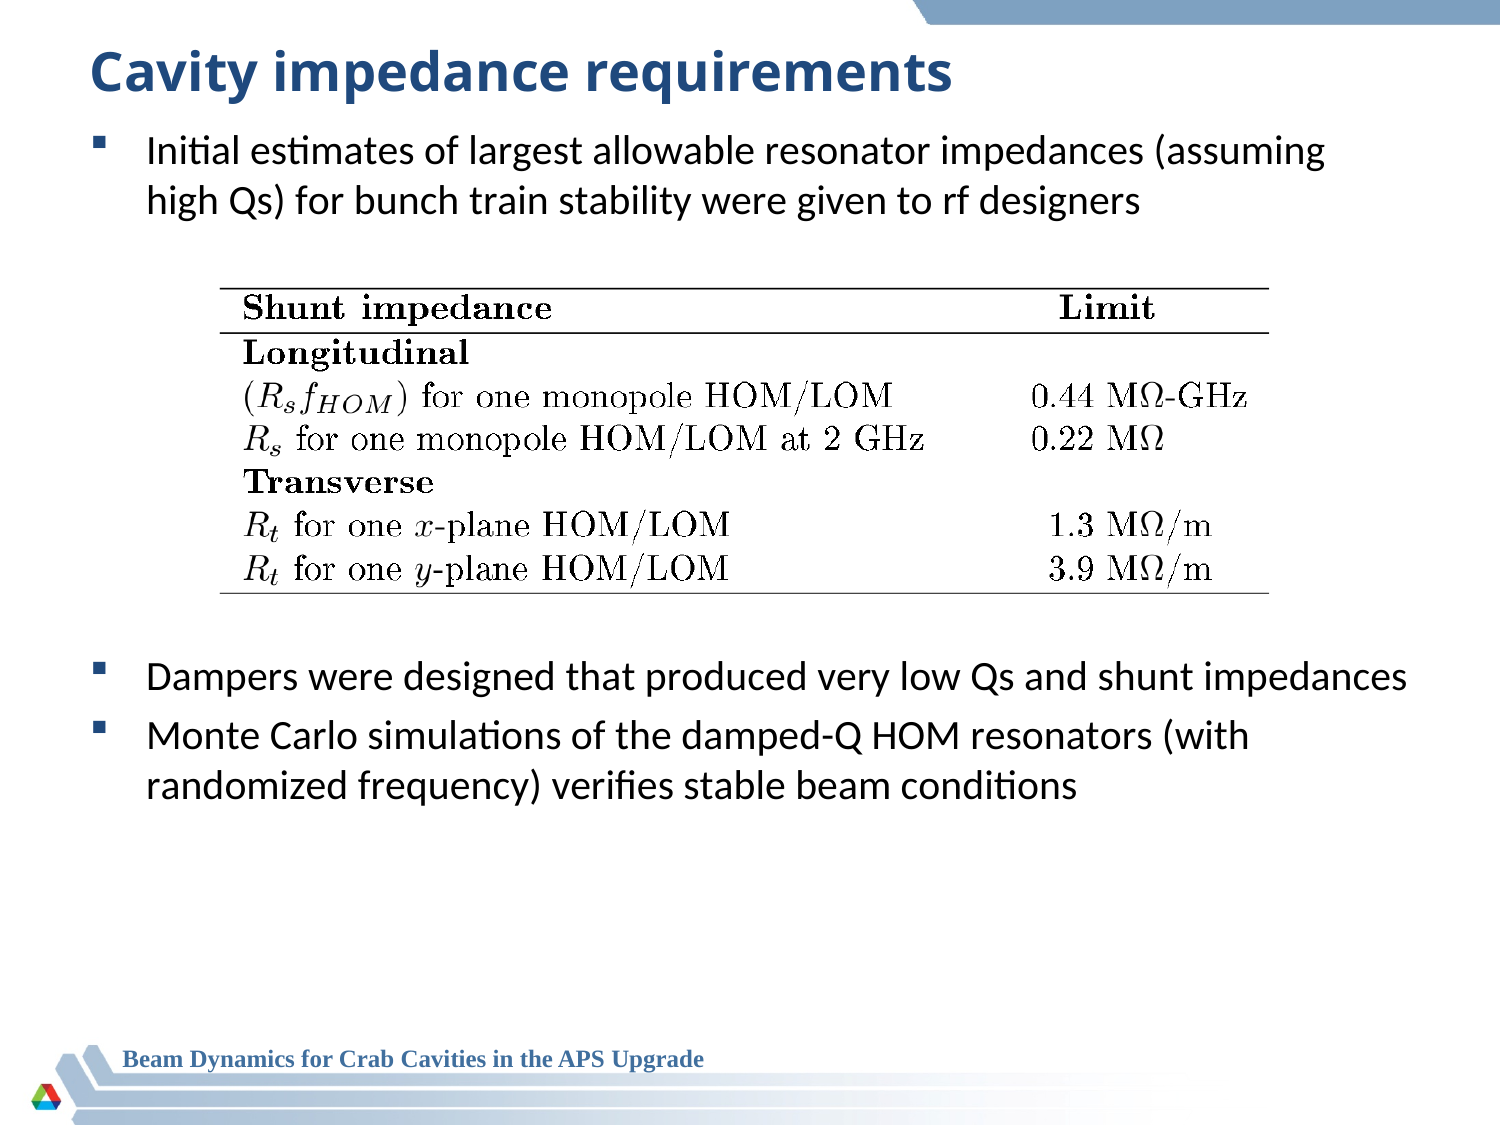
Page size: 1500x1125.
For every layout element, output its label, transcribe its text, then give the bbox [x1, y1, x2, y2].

picture [219, 284, 1270, 594]
picture [0, 1037, 1500, 1125]
picture [0, 0, 1500, 26]
title Cavity impedance requirements [75, 29, 1424, 111]
list Dampers were designed that produced very low Qs and shunt impedances Monte Carlo simulations of the damped-Q HOM resonators (with randomized frequency) verifies stable beam conditions [75, 640, 1424, 909]
list Initial estimates of largest allowable resonator impedances (assuming high Qs) for bunch train stability were given to rf designers [75, 115, 1424, 277]
